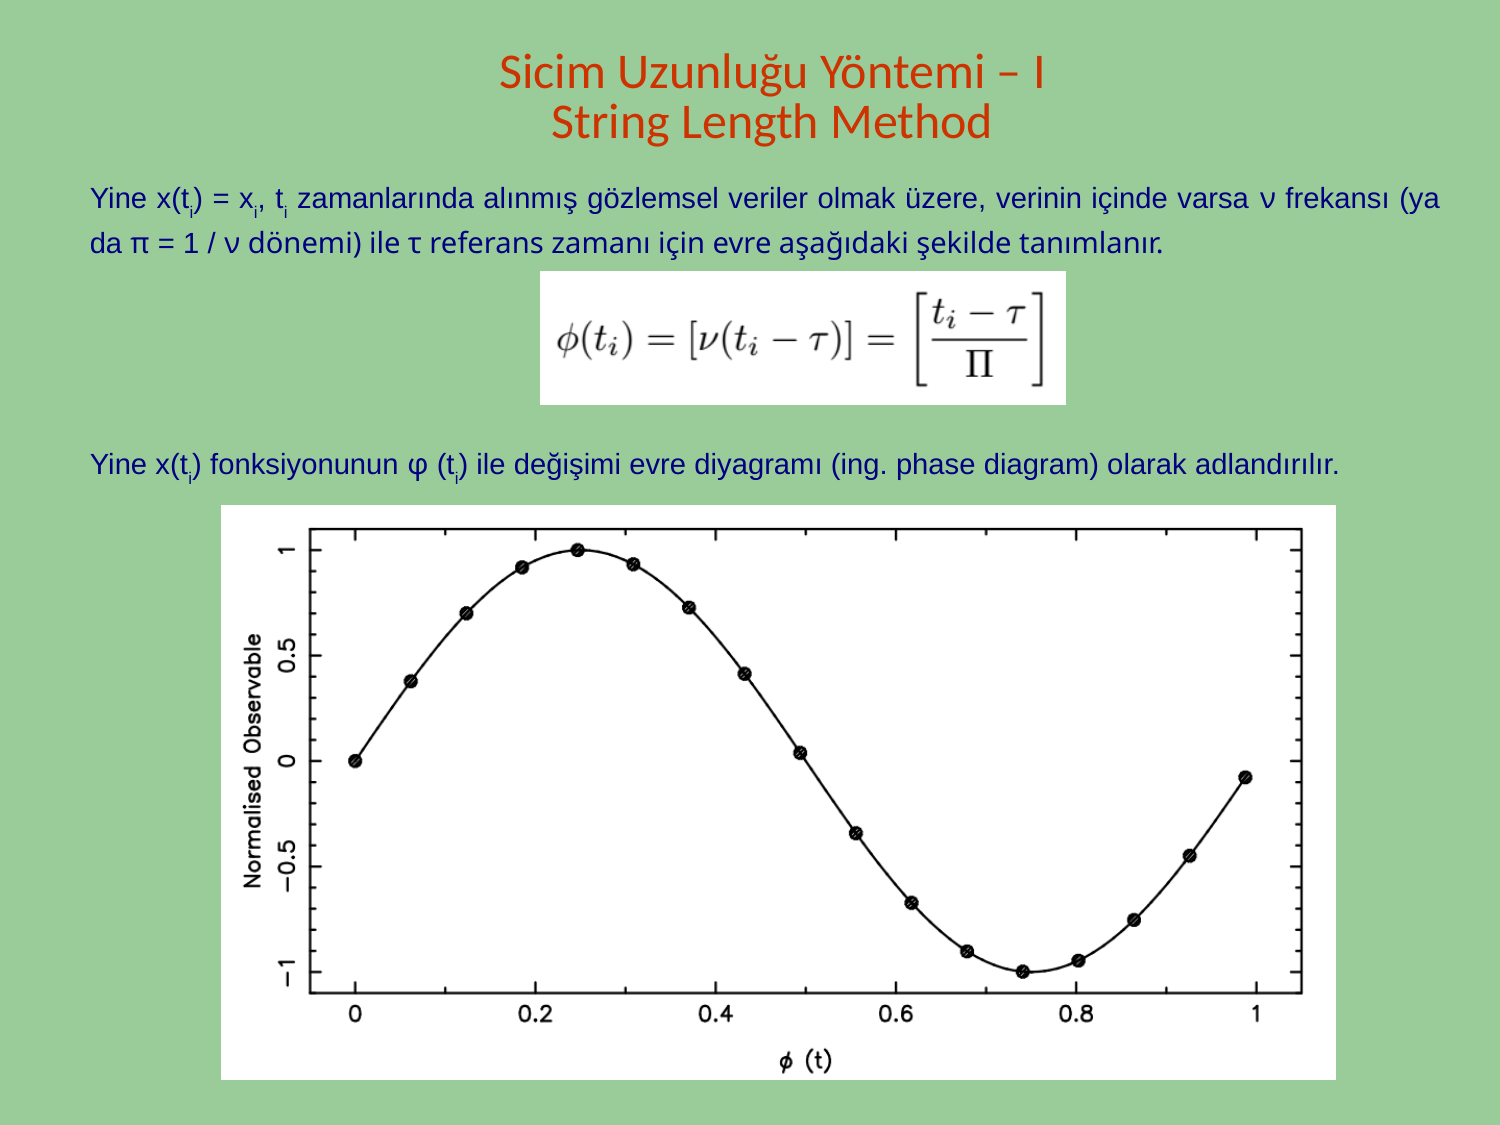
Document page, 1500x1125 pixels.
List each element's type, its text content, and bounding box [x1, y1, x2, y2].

picture [221, 505, 1336, 1081]
picture [540, 271, 1066, 405]
title Sicim Uzunluğu Yöntemi – I String Length Method [135, 22, 1410, 170]
text_box Yine x(ti) fonksiyonunun φ (ti) ile değişimi evre diyagramı (ing. phase diagram) olarak adlandırılır. [75, 435, 1456, 511]
text_box Yine x(ti) = xi, ti zamanlarında alınmış gözlemsel veriler olmak üzere, verinin içinde varsa ν frekansı (ya da π = 1 / ν dönemi) ile τ referans zamanı için evre aşağıdaki şekilde tanımlanır. [75, 170, 1456, 286]
